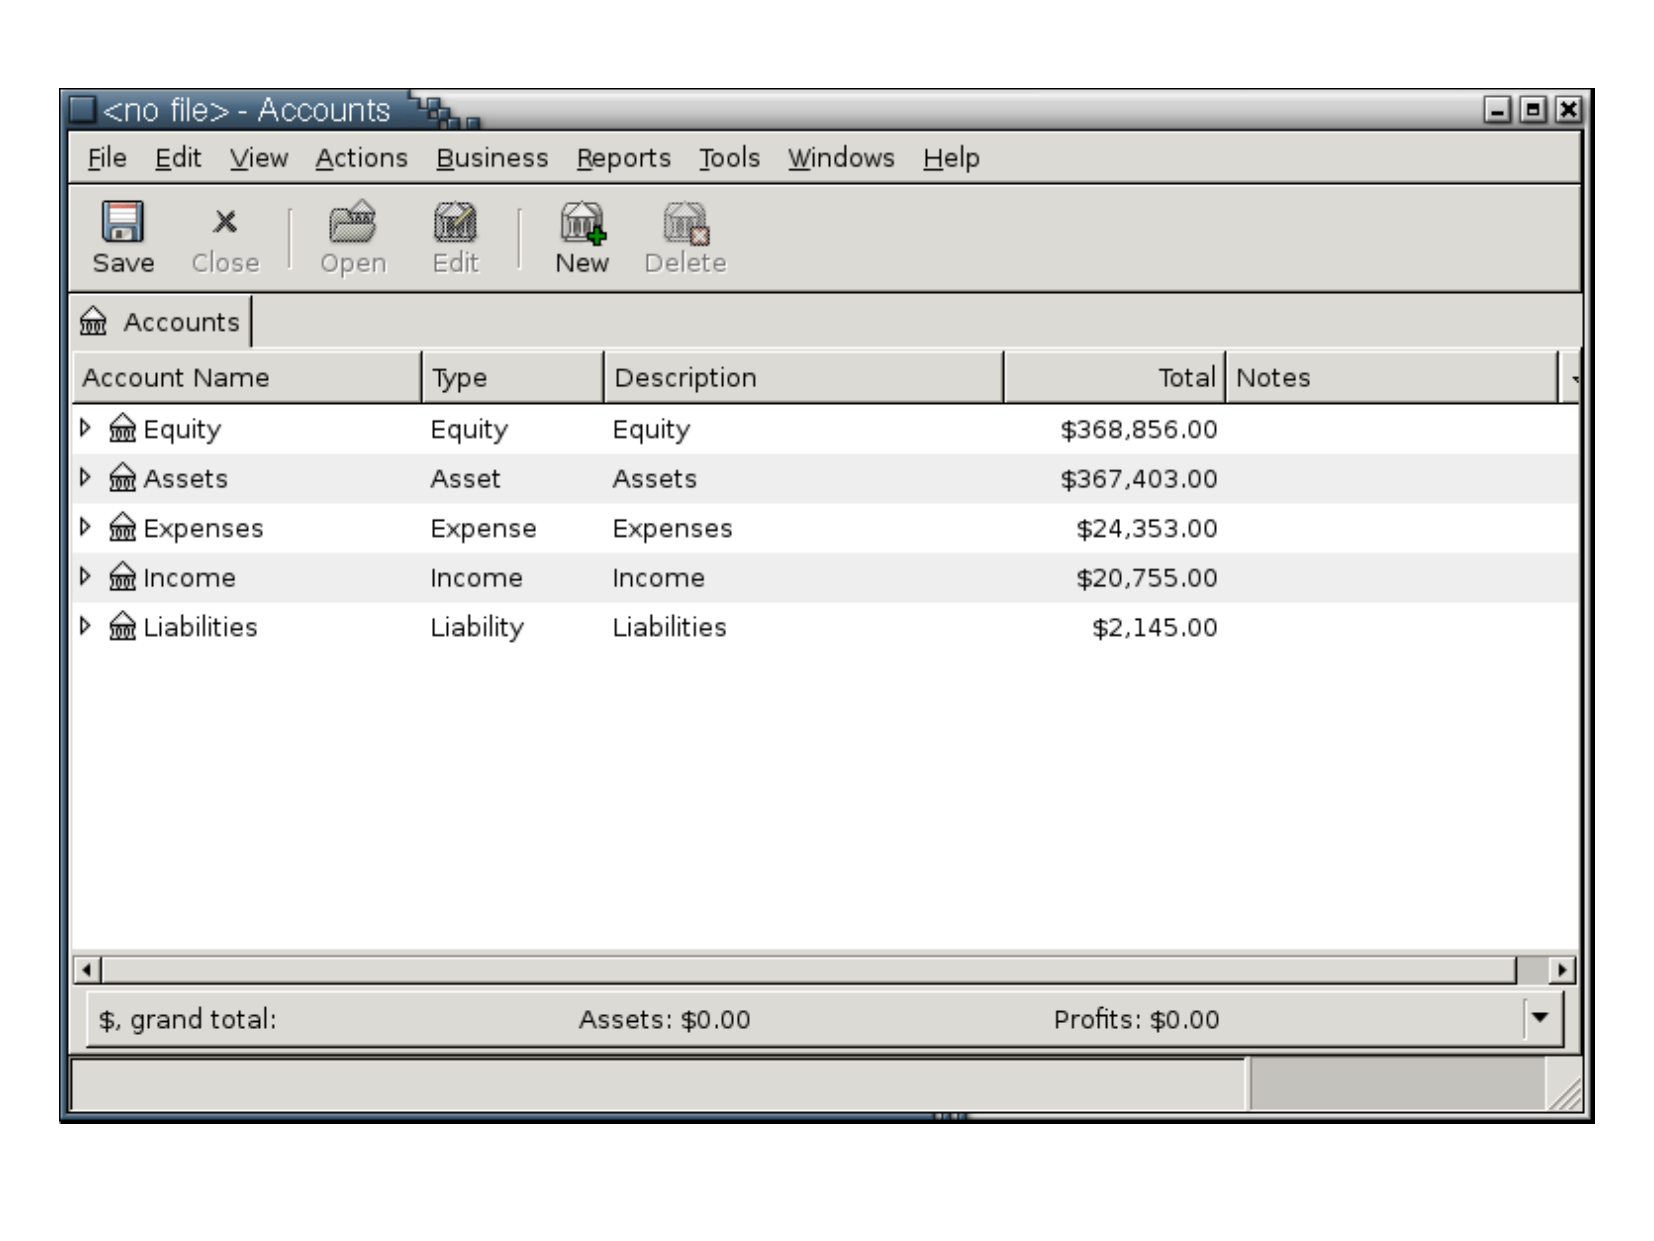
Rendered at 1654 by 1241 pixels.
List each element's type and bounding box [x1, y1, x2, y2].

picture [59, 88, 1595, 1124]
